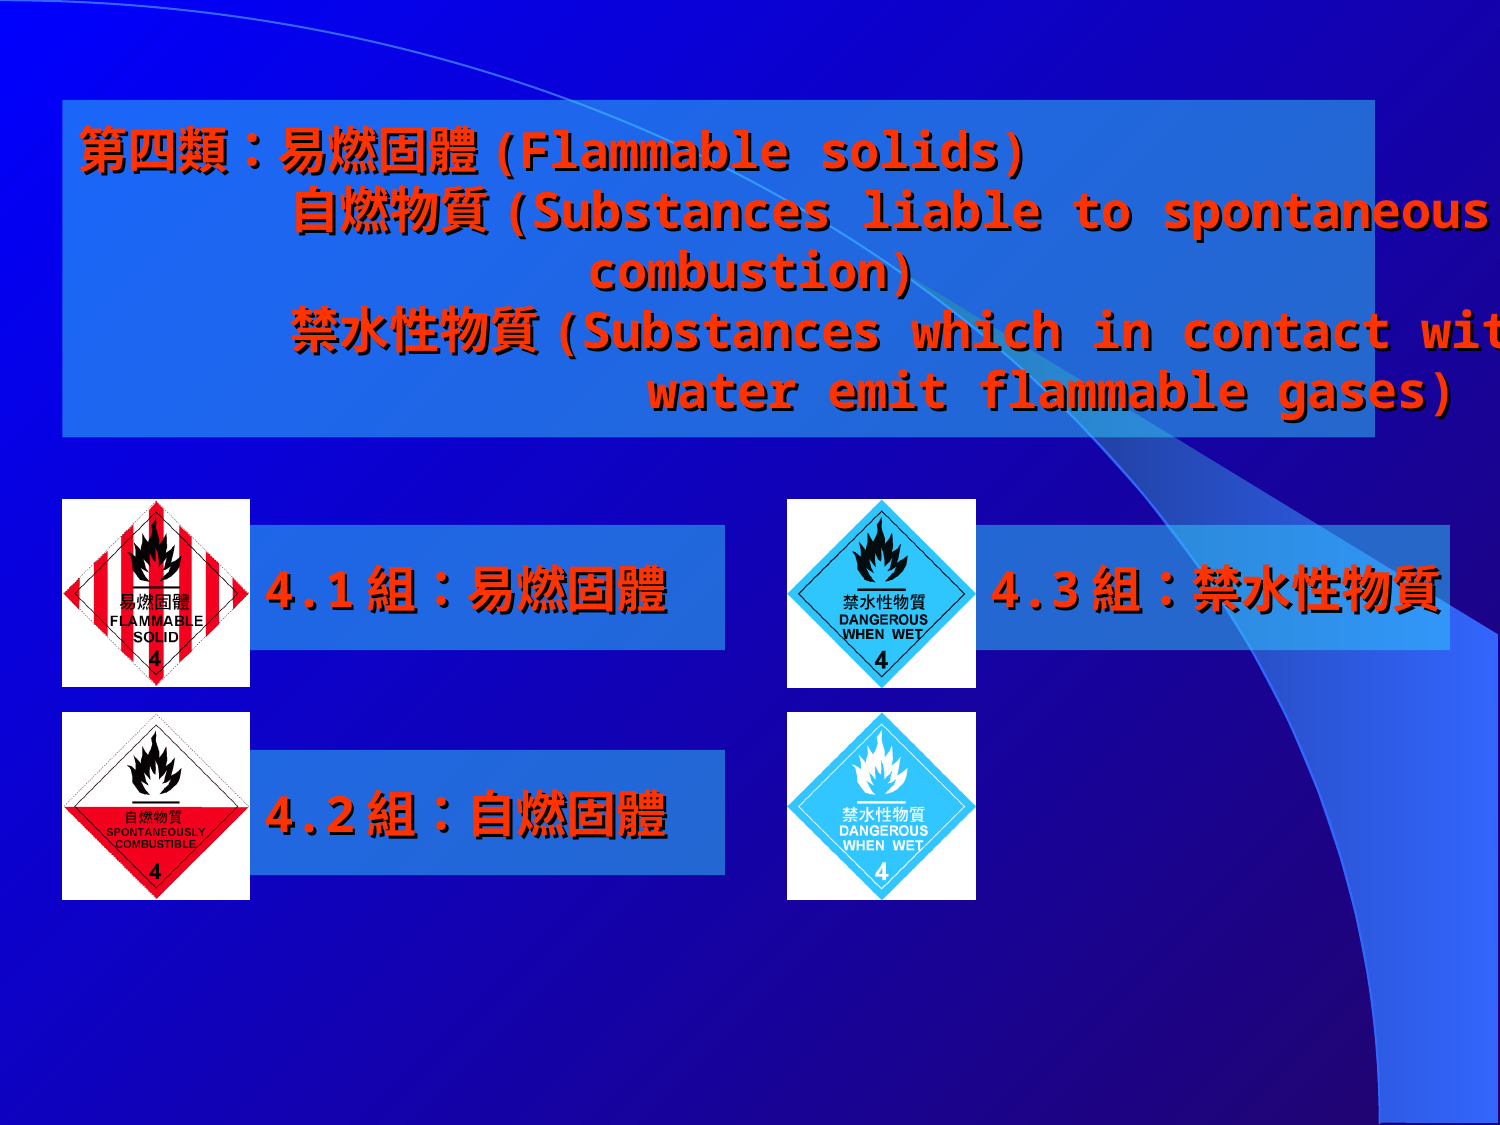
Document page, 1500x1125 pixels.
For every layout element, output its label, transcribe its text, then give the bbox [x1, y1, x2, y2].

picture [787, 712, 976, 901]
picture [62, 712, 250, 901]
text_box 4.3組：禁水性物質 [976, 525, 1450, 650]
text_box 4.1組：易燃固體 [250, 525, 725, 650]
text_box 4.2組：自燃固體 [250, 750, 725, 875]
picture [787, 500, 976, 688]
text_box 第四類：易燃固體(Flammable solids) 自燃物質(Substances liable to spontaneous combustion) 禁水性物質(Substances which in contact with water emit flammable gases) [62, 100, 1375, 437]
picture [62, 500, 250, 687]
